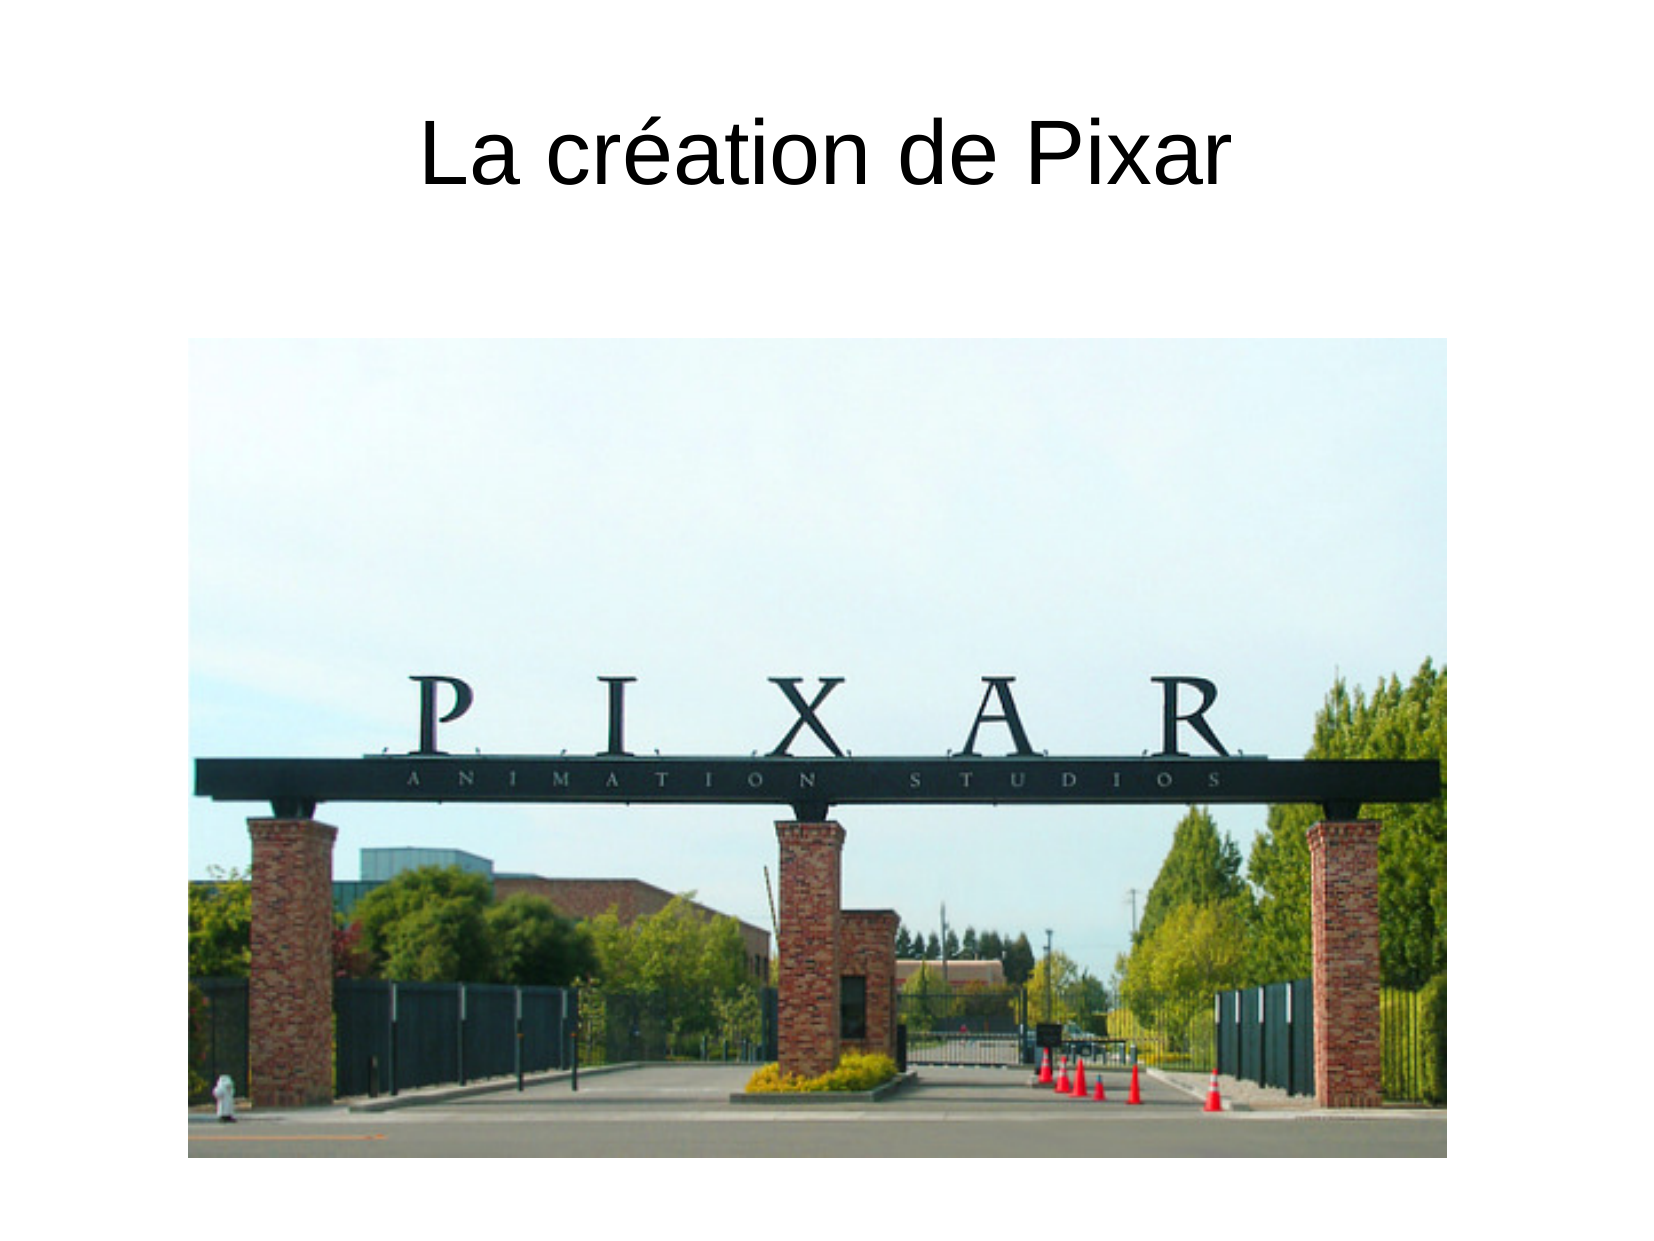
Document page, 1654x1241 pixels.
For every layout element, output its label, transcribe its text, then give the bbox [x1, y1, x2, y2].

title La création de Pixar [82, 49, 1571, 257]
picture [188, 338, 1447, 1158]
